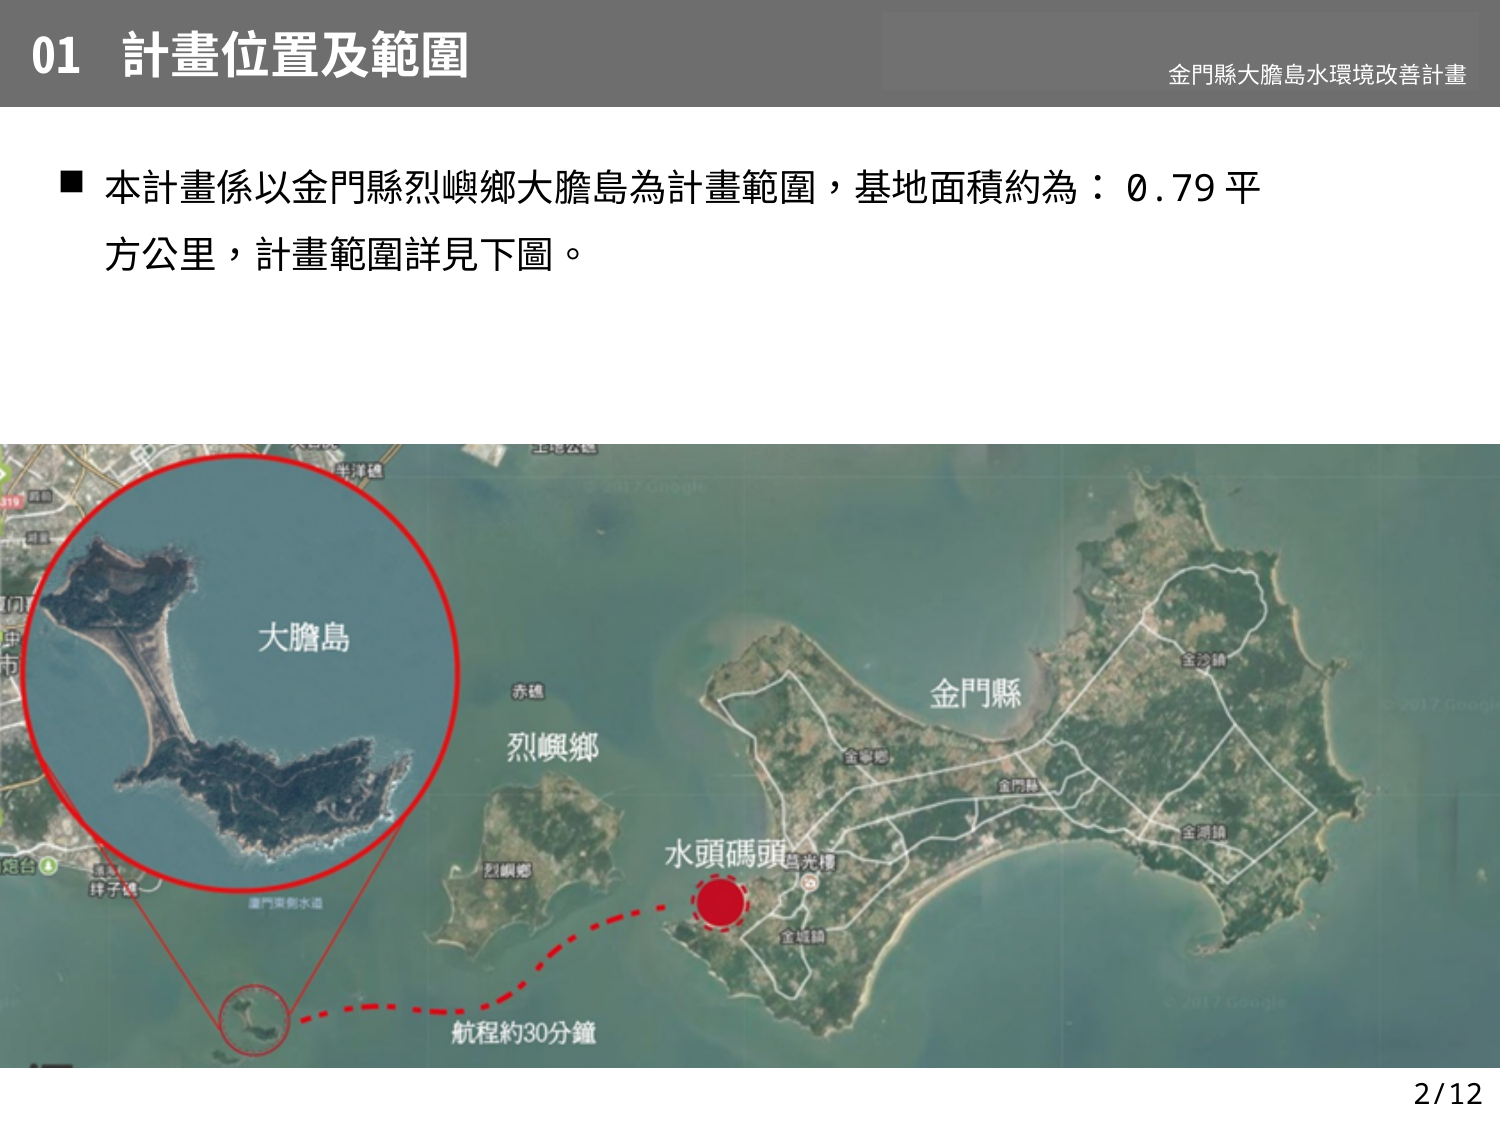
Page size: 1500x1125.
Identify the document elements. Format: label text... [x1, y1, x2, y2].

list 計畫位置及範圍 [110, 13, 861, 93]
text_box <編號>/12 [1148, 1065, 1498, 1125]
text_box 金門縣大膽島水環境改善計畫 [981, 42, 1483, 96]
text_box 本計畫係以金門縣烈嶼鄉大膽島為計畫範圍，基地面積約為：0.79平方公里，計畫範圍詳見下圖。 [42, 93, 1306, 412]
picture [0, 444, 1500, 1068]
list 01 [19, 13, 110, 93]
text_box [882, 11, 1479, 91]
